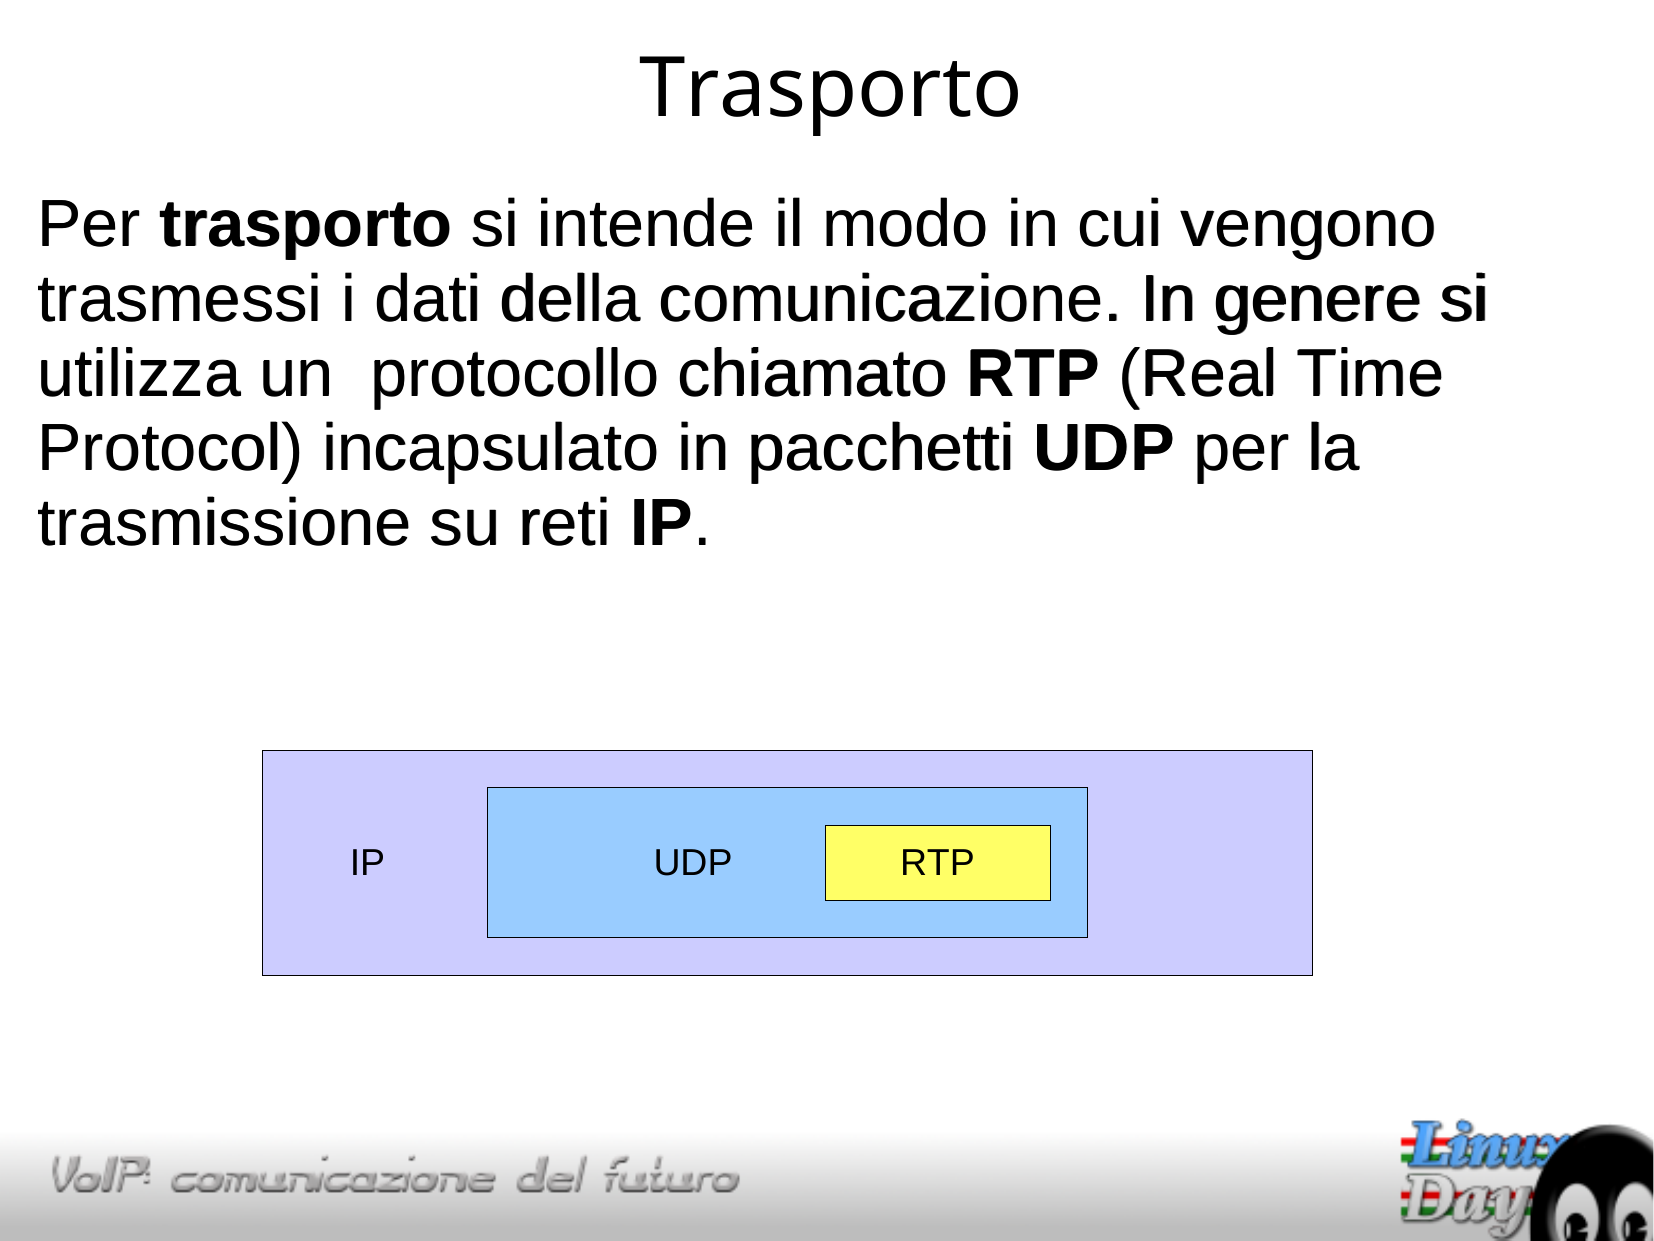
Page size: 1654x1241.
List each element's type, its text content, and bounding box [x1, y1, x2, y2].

picture [0, 1115, 1654, 1241]
title Trasporto [86, 0, 1576, 185]
text_box IP [262, 750, 1313, 976]
list Per trasporto si intende il modo in cui vengono trasmessi i dati della comunicazione. In genere si utilizza un protocollo chiamato RTP (Real Time Protocol) incapsulato in pacchetti UDP per la trasmissione su reti IP. [37, 185, 1613, 560]
text_box RTP [825, 825, 1051, 901]
text_box UDP [487, 787, 1088, 938]
